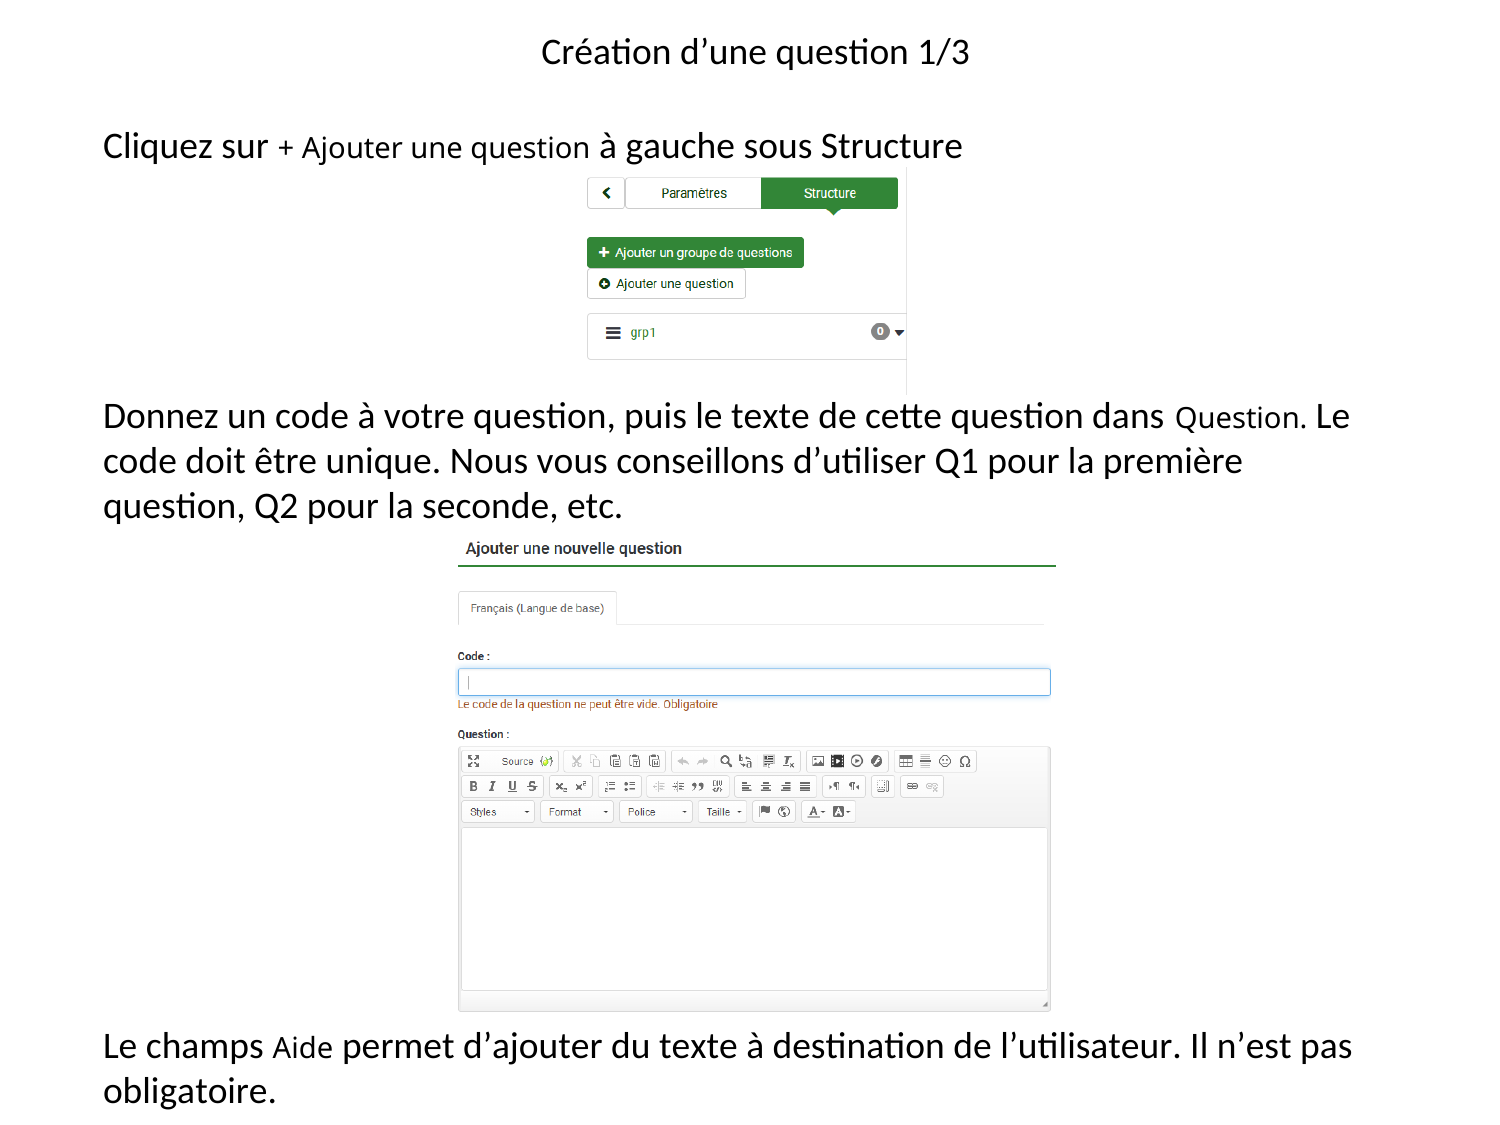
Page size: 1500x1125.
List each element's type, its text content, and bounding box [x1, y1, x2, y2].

text_box Création d’une question 1/3 [41, 18, 1471, 80]
text_box Cliquez sur + Ajouter une question à gauche sous Structure Donnez un code à votre question, puis le texte de cette question dans Question. Le code doit être unique. Nous vous conseillons d’utiliser Q1 pour la première question, Q2 pour la seconde, etc. Le champs Aide permet d’ajouter du texte à destination de l’utilisateur. Il n’est pas obligatoire. [88, 113, 1400, 1119]
picture [581, 167, 907, 395]
picture [455, 534, 1056, 1019]
